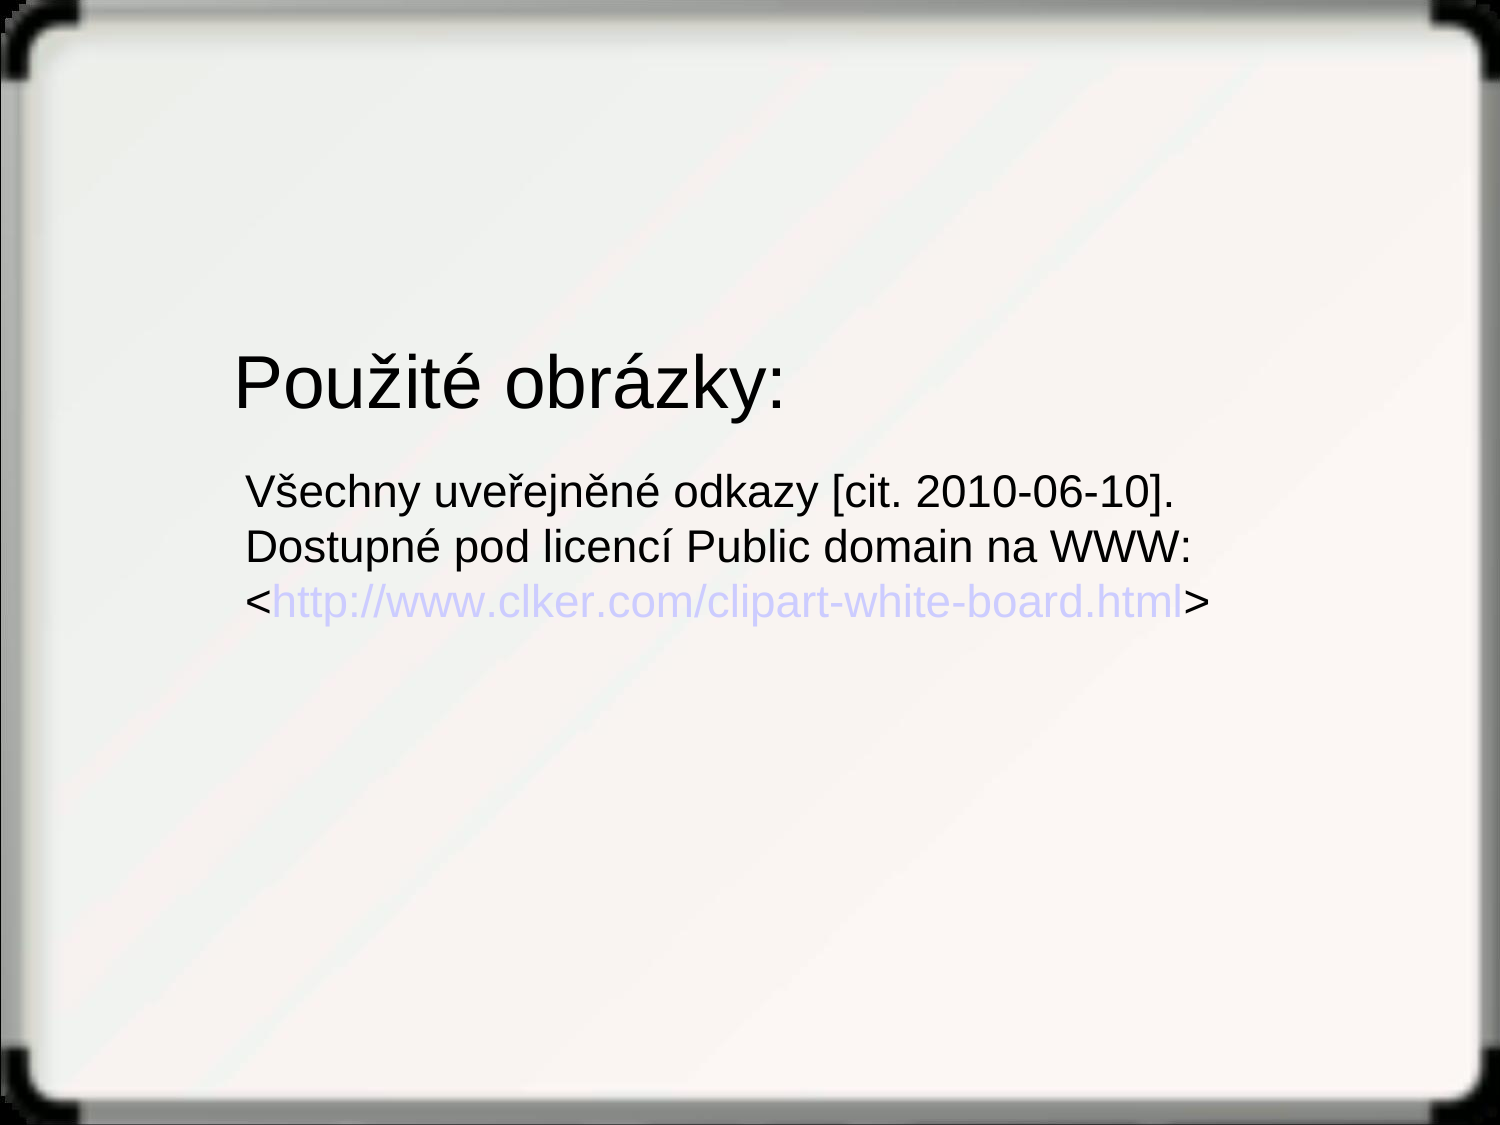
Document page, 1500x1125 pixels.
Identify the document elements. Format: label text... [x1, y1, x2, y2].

picture [0, 0, 1500, 1125]
text_box Použité obrázky: [218, 326, 1235, 432]
text_box Všechny uveřejněné odkazy [cit. 2010-06-10]. Dostupné pod licencí Public domain na WWW: <http://www.clker.com/clipart-white-board.html> [230, 454, 1341, 635]
